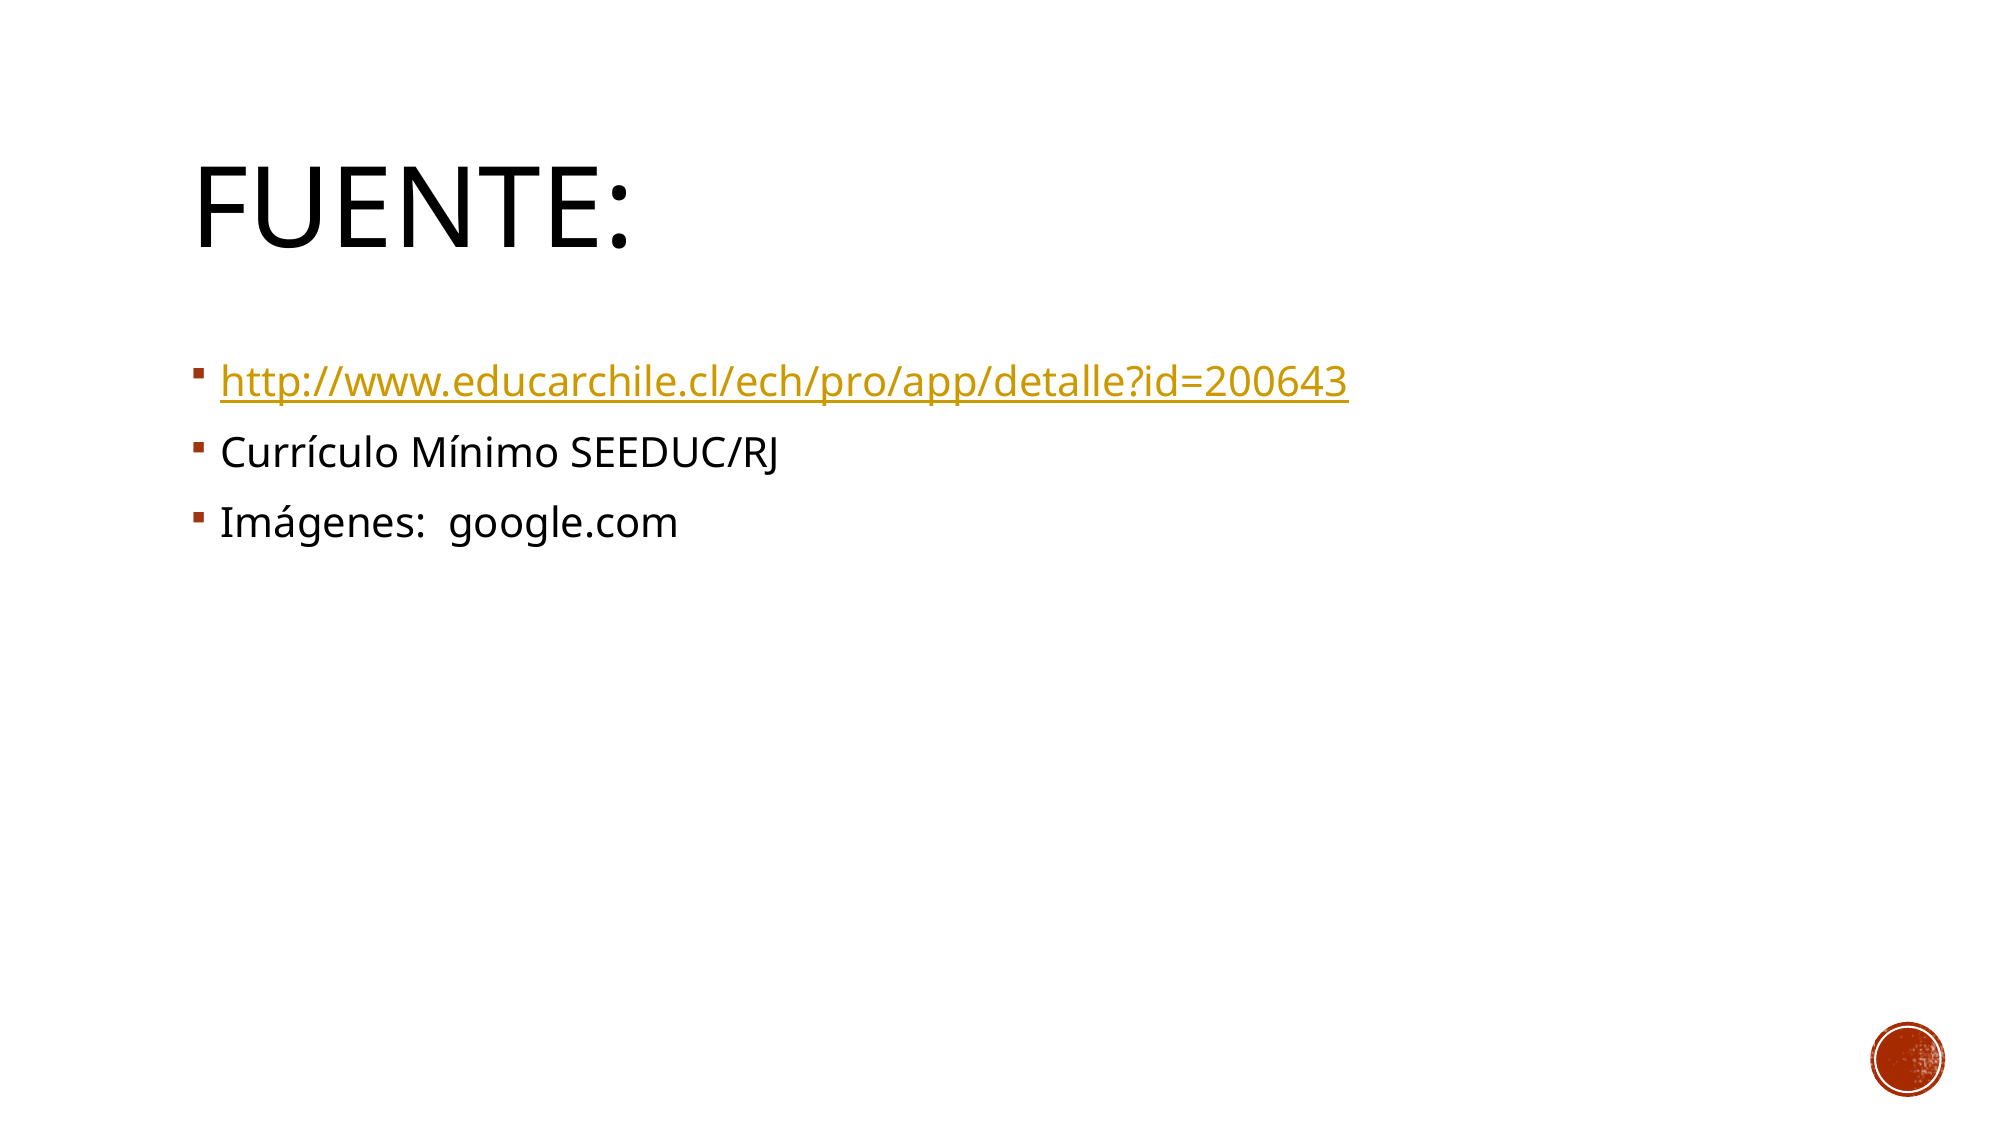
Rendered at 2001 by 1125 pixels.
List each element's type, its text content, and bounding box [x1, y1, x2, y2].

list http://www.educarchile.cl/ech/pro/app/detalle?id=200643 Currículo Mínimo SEEDUC/RJ Imágenes: google.com [175, 348, 1826, 1013]
title Fuente: [175, 79, 1826, 344]
picture [1870, 1021, 1946, 1097]
